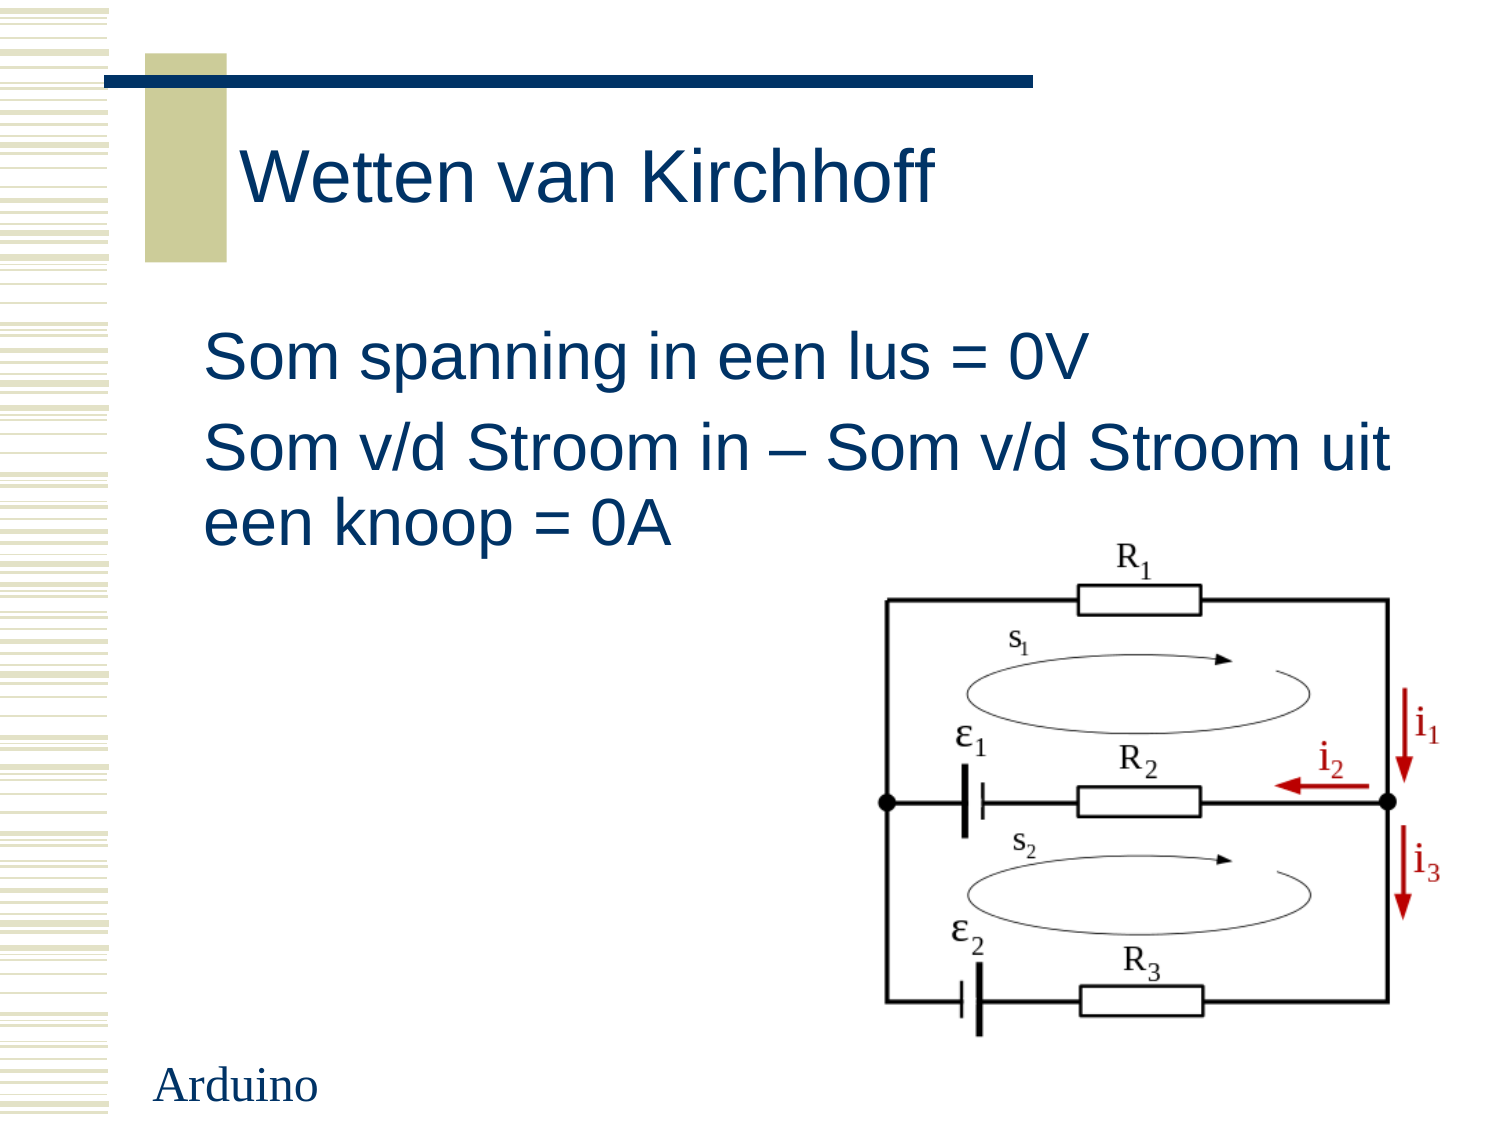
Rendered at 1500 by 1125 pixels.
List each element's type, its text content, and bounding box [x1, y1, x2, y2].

list Som spanning in een lus = 0V Som v/d Stroom in – Som v/d Stroom uit een knoop = 0A [132, 312, 1439, 1000]
picture [791, 519, 1463, 1071]
title Wetten van Kirchhoff [225, 99, 1436, 263]
